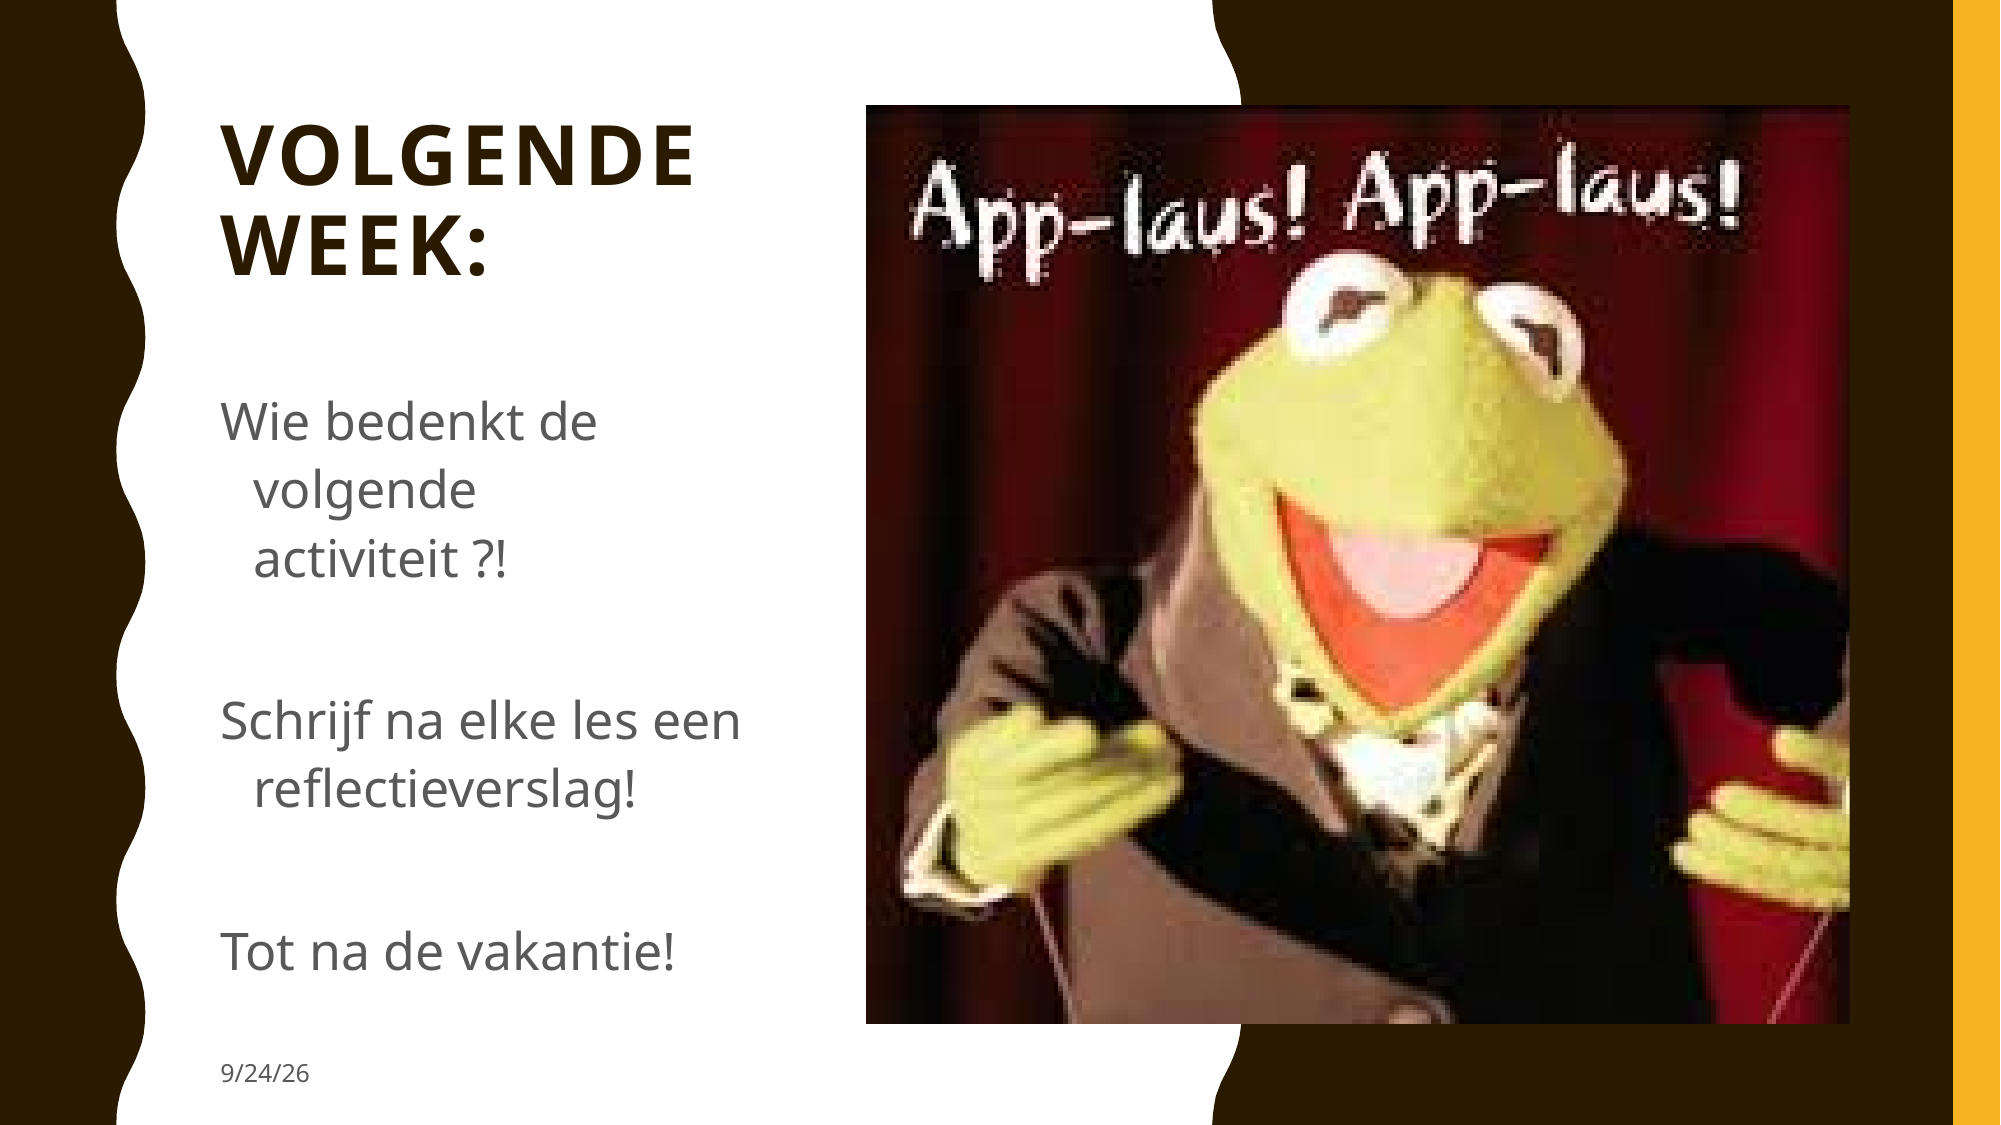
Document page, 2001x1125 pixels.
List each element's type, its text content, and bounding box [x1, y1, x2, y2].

text_box [1953, 0, 2000, 1125]
text_box 4/19/2021 [205, 1045, 588, 1104]
title Volgende week: [205, 105, 761, 375]
text_box [0, 0, 146, 1125]
picture [866, 105, 1850, 1024]
list Wie bedenkt de volgende activiteit ?! Schrijf na elke les een reflectieverslag! Tot na de vakantie! [205, 375, 761, 1022]
